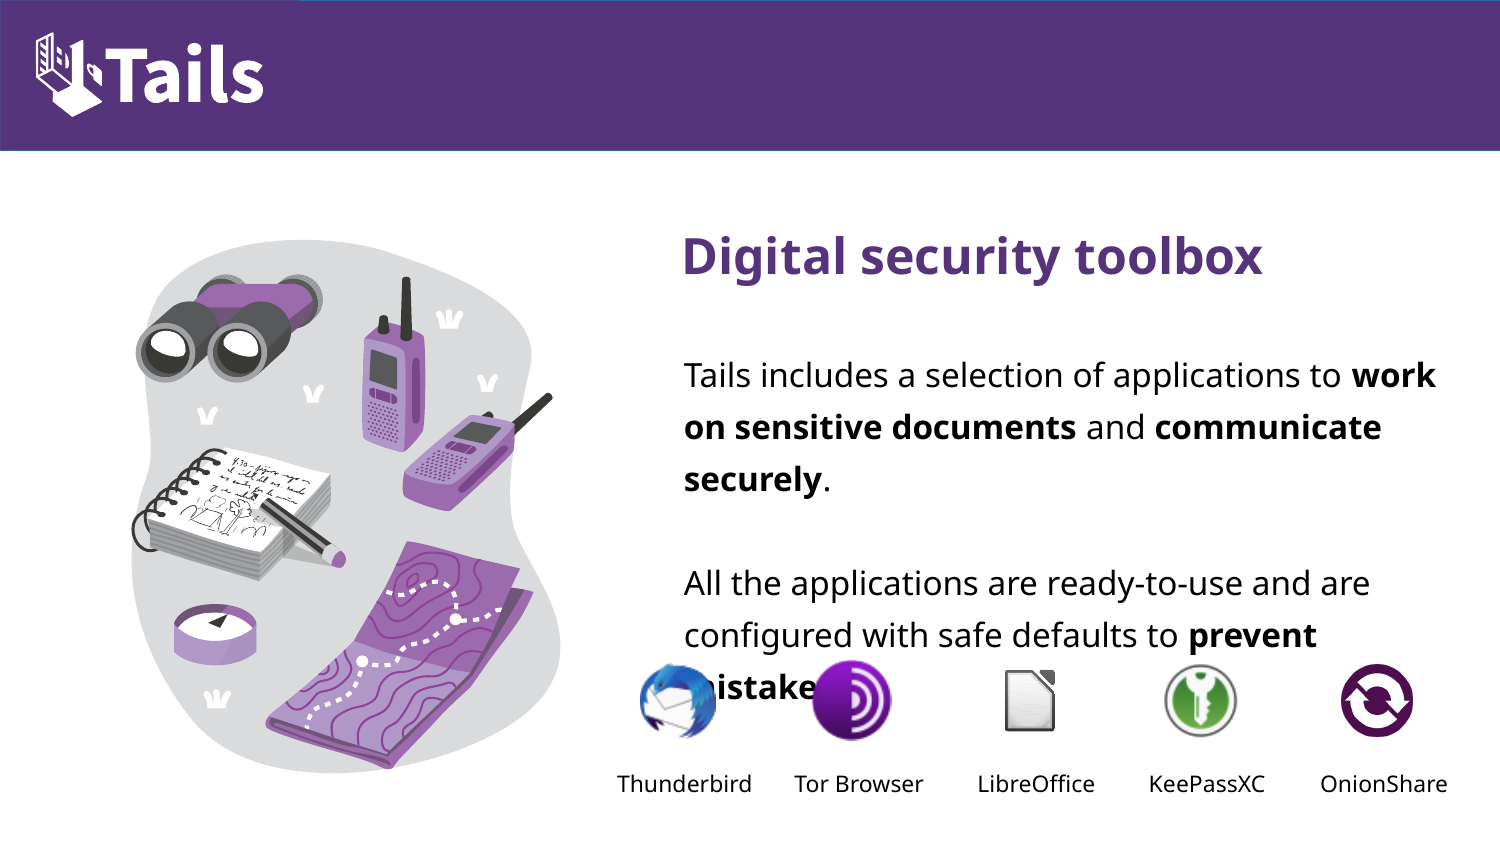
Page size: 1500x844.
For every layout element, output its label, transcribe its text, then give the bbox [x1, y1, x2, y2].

picture [812, 660, 892, 741]
picture [92, 232, 574, 782]
text_box OnionShare [1305, 755, 1450, 804]
picture [1163, 663, 1239, 739]
picture [1004, 669, 1055, 732]
title Digital security toolbox [680, 192, 1426, 319]
text_box Thunderbird [602, 755, 754, 804]
text_box LibreOffice [962, 755, 1098, 804]
text_box Tails includes a selection of applications to work on sensitive documents and communicate securely. All the applications are ready-to-use and are configured with safe defaults to prevent mistakes. [669, 337, 1457, 689]
text_box Tor Browser [779, 755, 925, 804]
picture [640, 663, 716, 739]
picture [1341, 664, 1413, 737]
text_box KeePassXC [1133, 755, 1269, 804]
